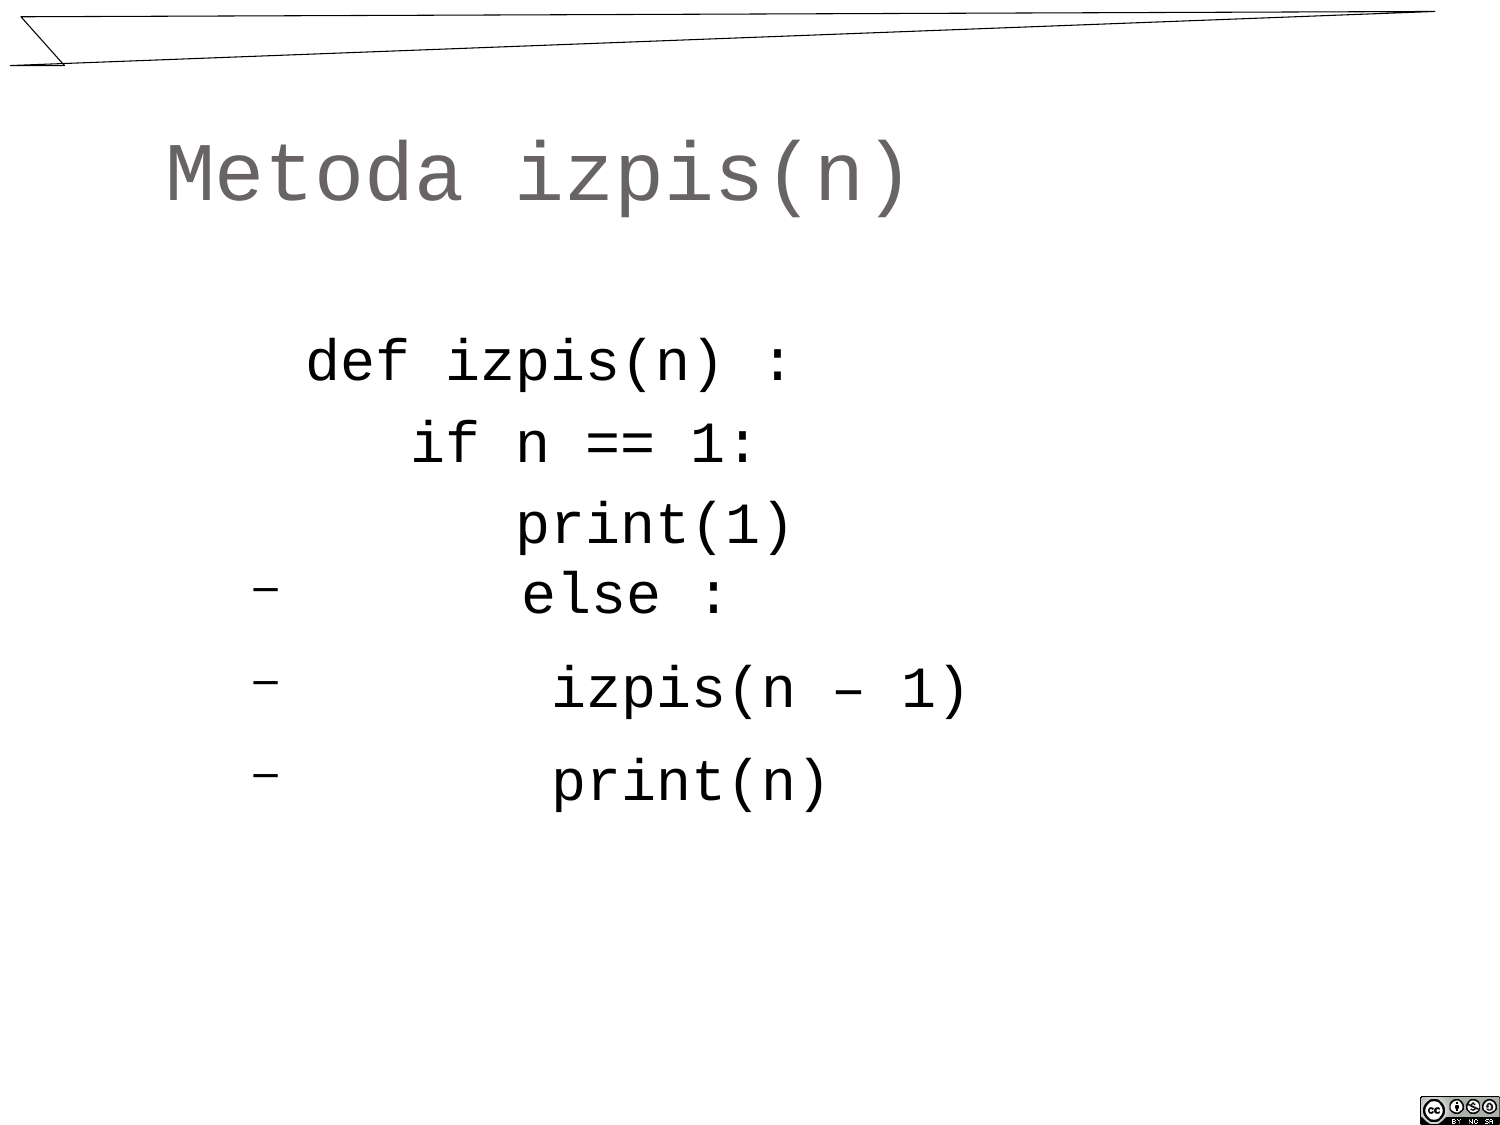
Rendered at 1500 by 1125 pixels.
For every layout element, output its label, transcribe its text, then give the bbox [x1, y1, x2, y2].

list def izpis(n) : if n == 1: print(1) else : izpis(n – 1) print(n) [150, 237, 1425, 988]
picture [1420, 1096, 1500, 1125]
title Metoda izpis(n) [150, 45, 1425, 233]
